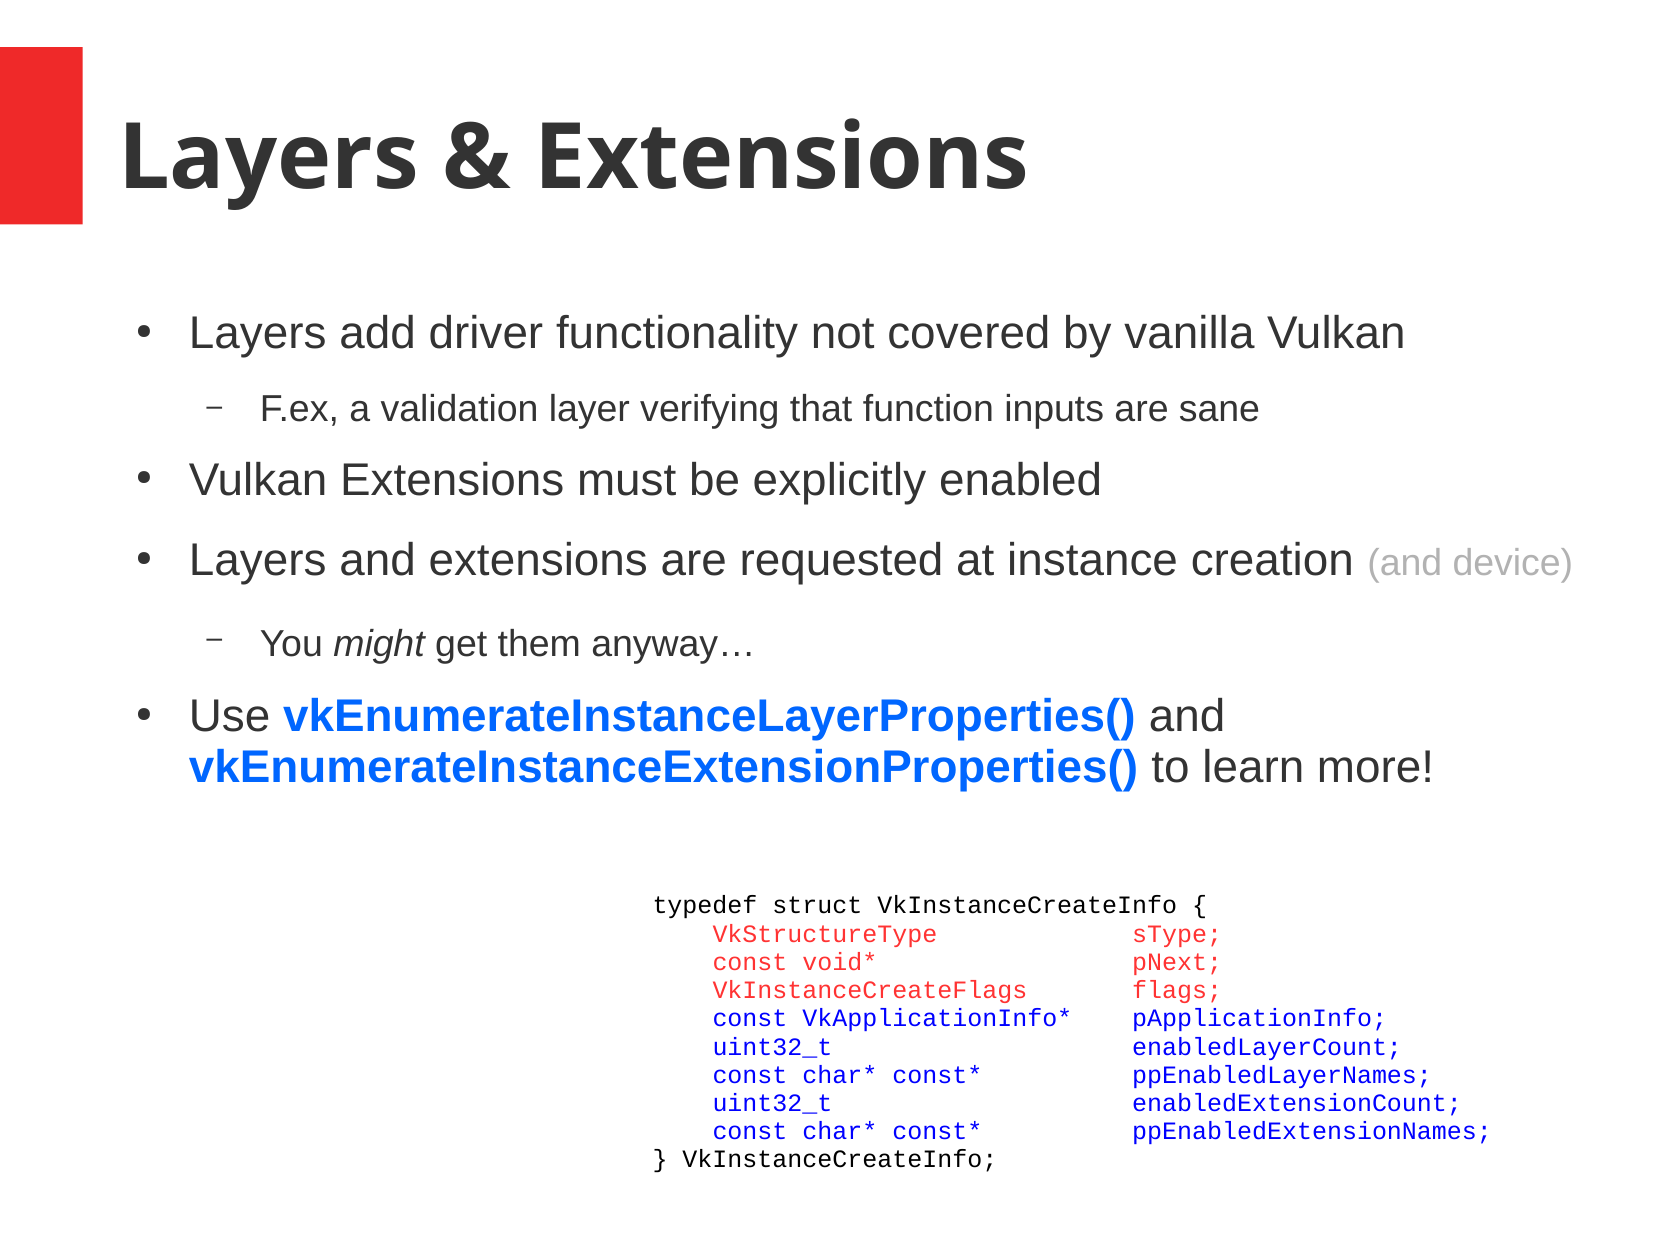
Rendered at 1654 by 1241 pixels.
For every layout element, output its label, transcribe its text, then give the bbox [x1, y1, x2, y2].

title Layers & Extensions [118, 49, 1571, 257]
list Layers add driver functionality not covered by vanilla Vulkan F.ex, a validation layer verifying that function inputs are sane Vulkan Extensions must be explicitly enabled Layers and extensions are requested at instance creation (and device) You might get them anyway… Use vkEnumerateInstanceLayerProperties() and vkEnumerateInstanceExtensionProperties() to learn more! [118, 307, 1583, 1074]
text_box typedef struct VkInstanceCreateInfo { VkStructureType sType; const void* pNext; VkInstanceCreateFlags flags; const VkApplicationInfo* pApplicationInfo; uint32_t enabledLayerCount; const char* const* ppEnabledLayerNames; uint32_t enabledExtensionCount; const char* const* ppEnabledExtensionNames; } VkInstanceCreateInfo; [637, 885, 1630, 1241]
